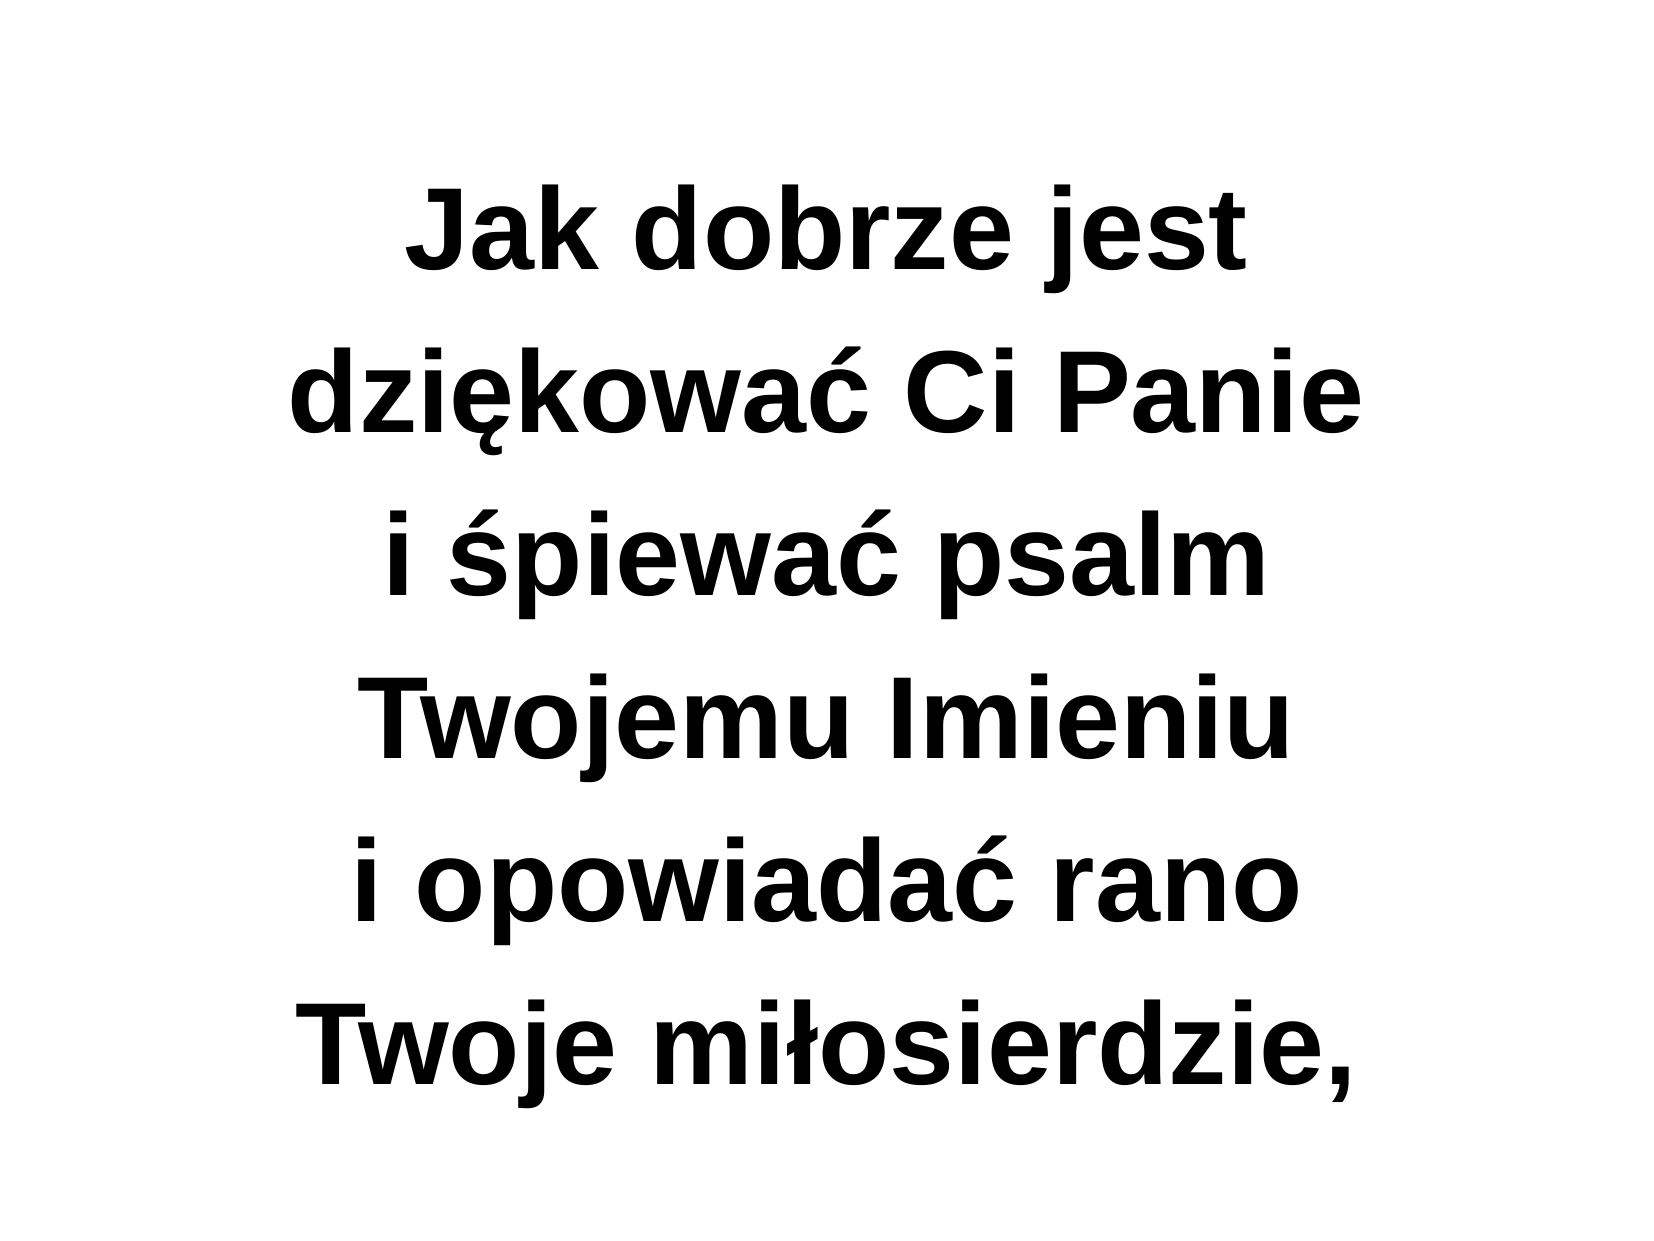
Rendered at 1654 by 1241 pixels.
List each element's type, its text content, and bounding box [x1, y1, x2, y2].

subtitle Jak dobrze jest dziękować Ci Panie i śpiewać psalm Twojemu Imieniu i opowiadać rano Twoje miłosierdzie, [0, 0, 1654, 1241]
